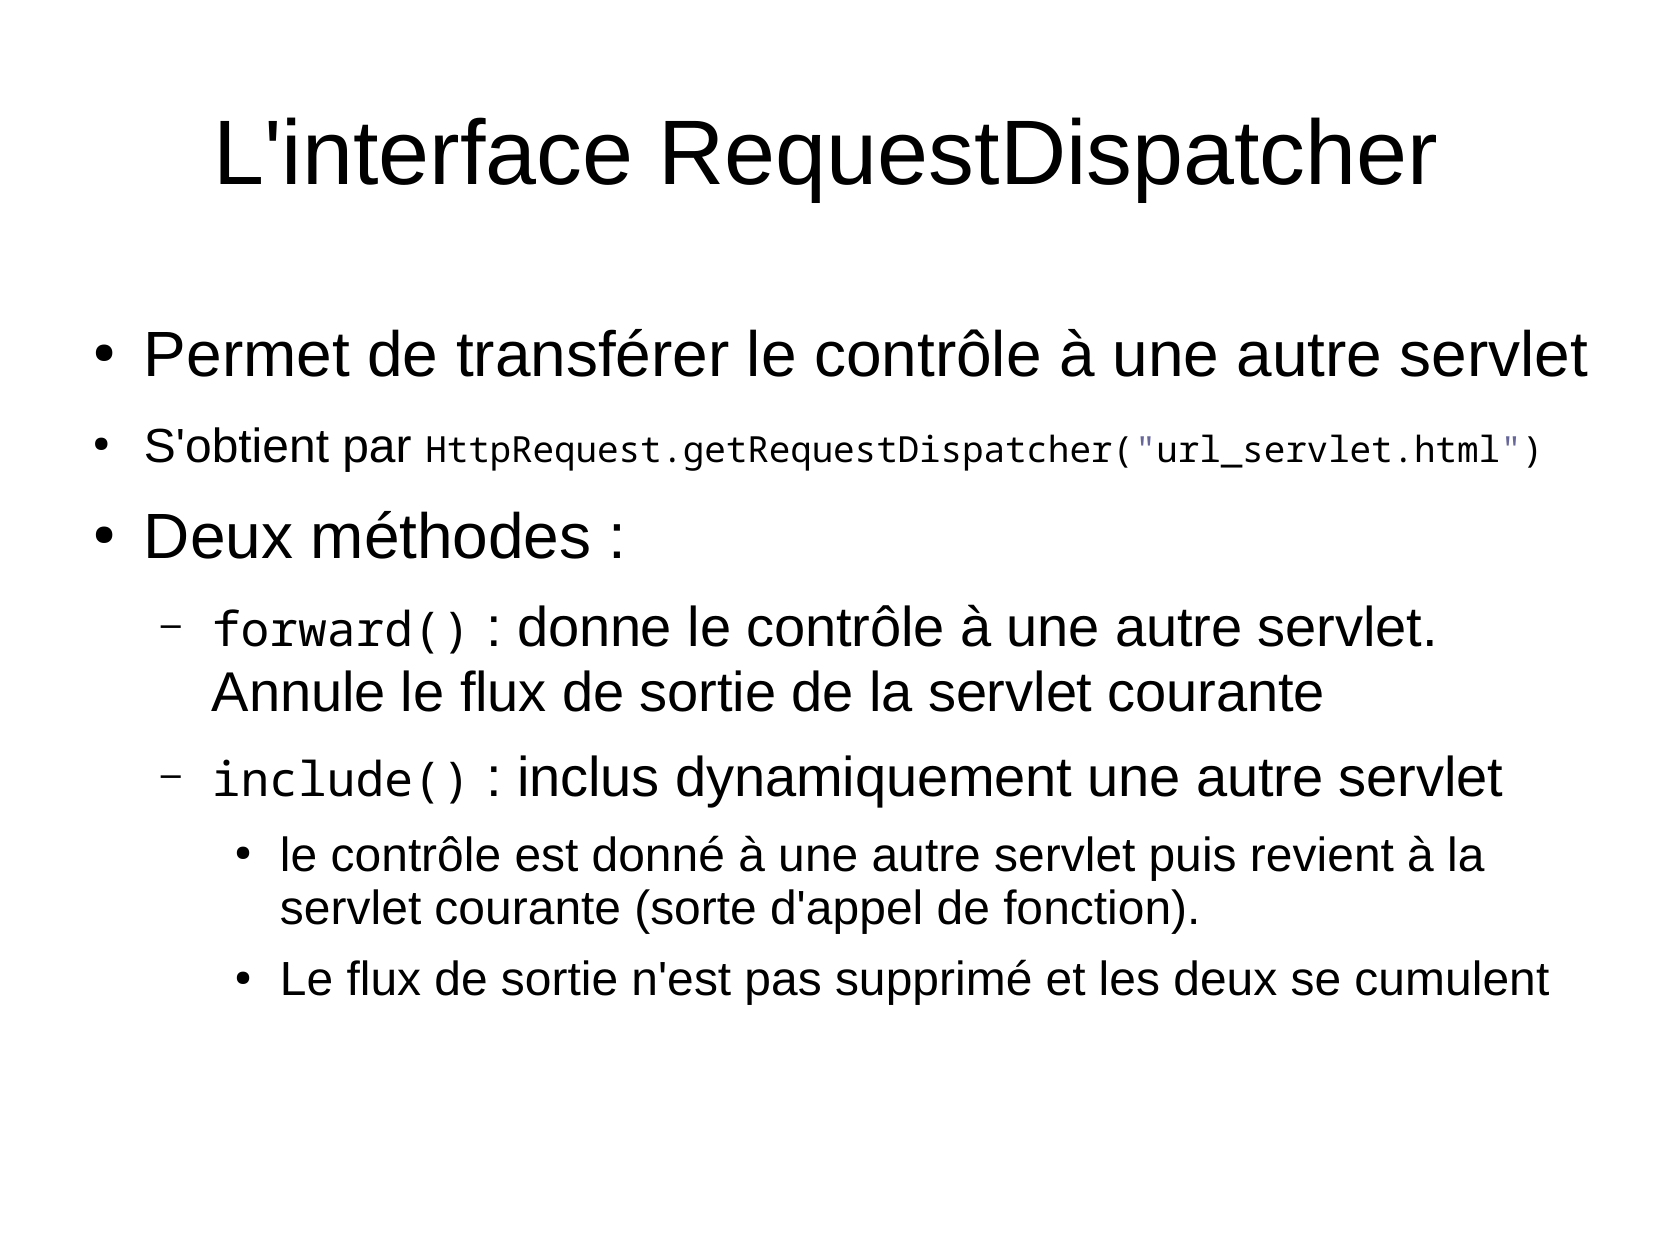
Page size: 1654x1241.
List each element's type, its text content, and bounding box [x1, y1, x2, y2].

title L'interface RequestDispatcher [82, 49, 1571, 257]
list Permet de transférer le contrôle à une autre servlet S'obtient par HttpRequest.getRequestDispatcher("url_servlet.html") Deux méthodes : forward() : donne le contrôle à une autre servlet. Annule le flux de sortie de la servlet courante include() : inclus dynamiquement une autre servlet le contrôle est donné à une autre servlet puis revient à la servlet courante (sorte d'appel de fonction). Le flux de sortie n'est pas supprimé et les deux se cumulent [75, 318, 1595, 1161]
